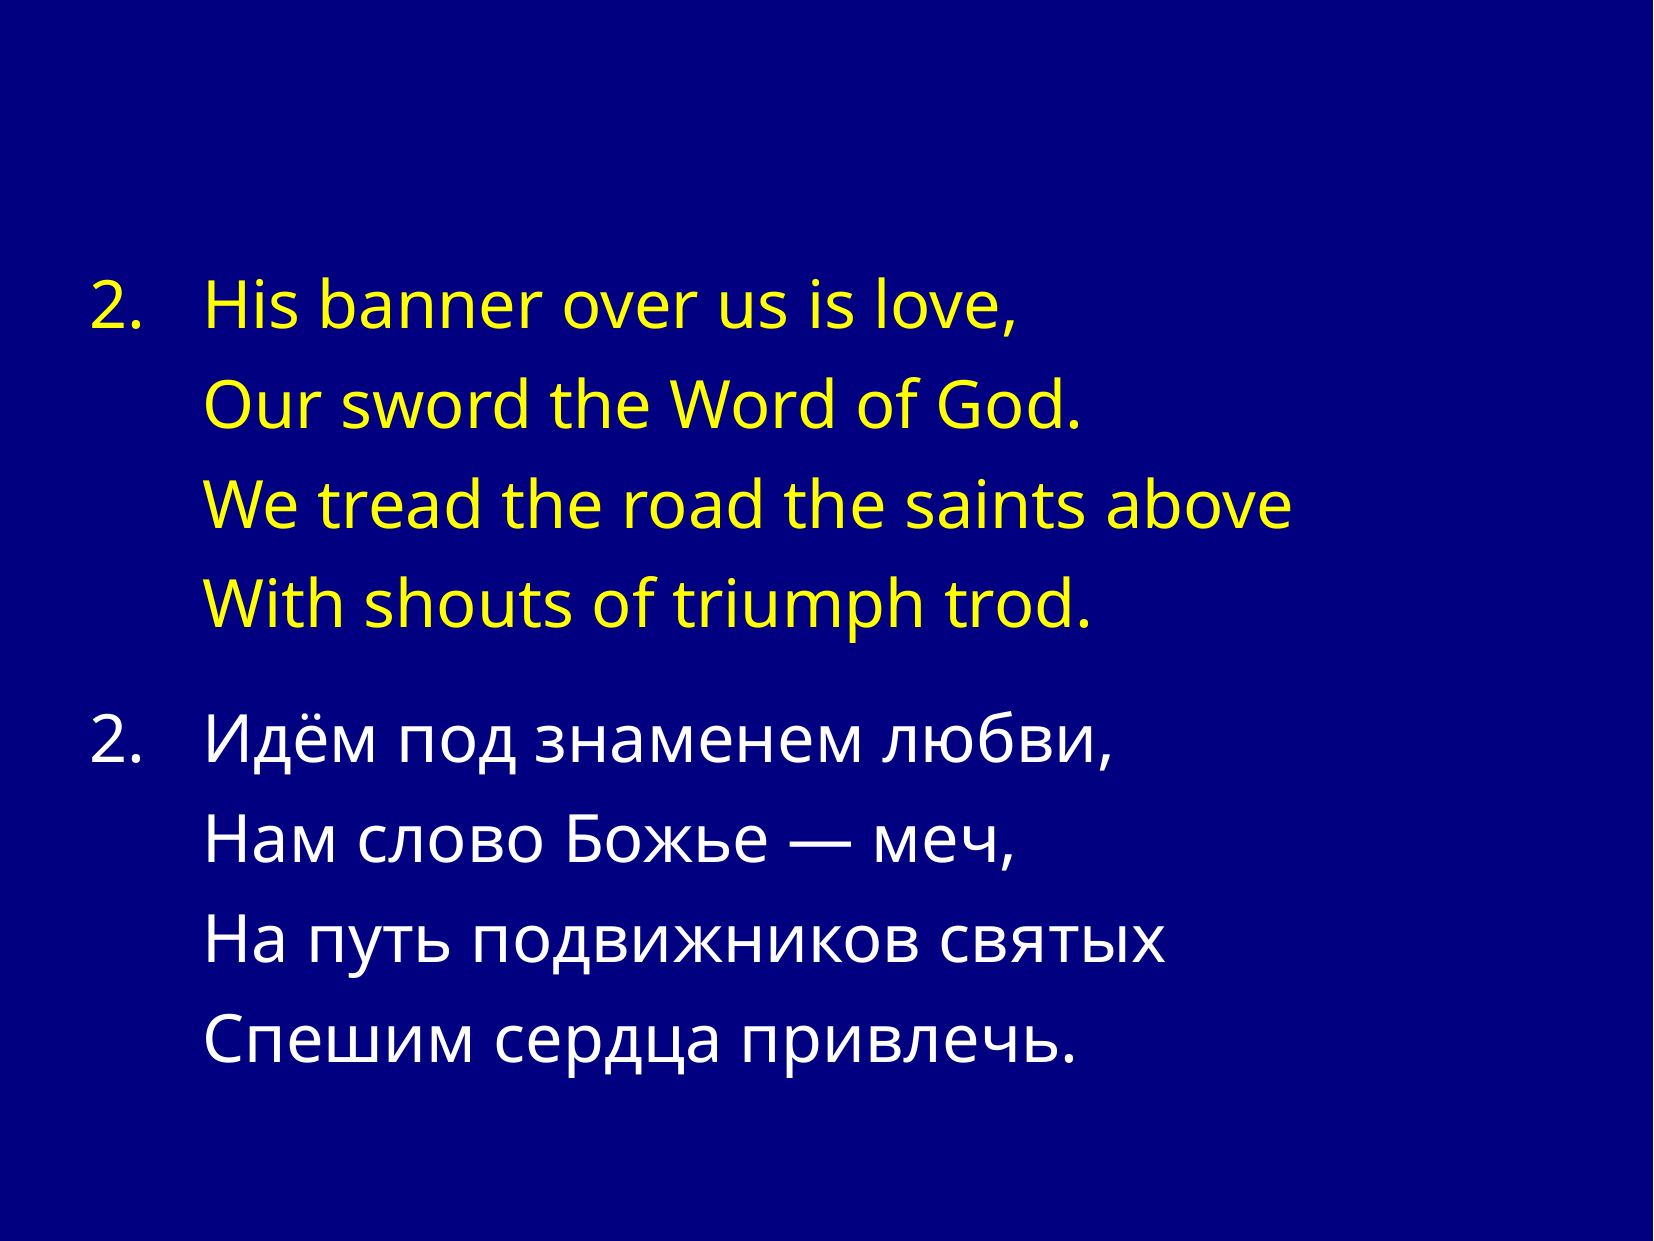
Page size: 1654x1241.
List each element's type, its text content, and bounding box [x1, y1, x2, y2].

text_box 2. His banner over us is love, Our sword the Word of God. We tread the road the saints above With shouts of triumph trod. [75, 150, 1576, 638]
text_box 2. Идём под знаменем любви, Нам слово Божье — меч, На путь подвижников святых Спешим сердца привлечь. [75, 675, 1576, 1163]
